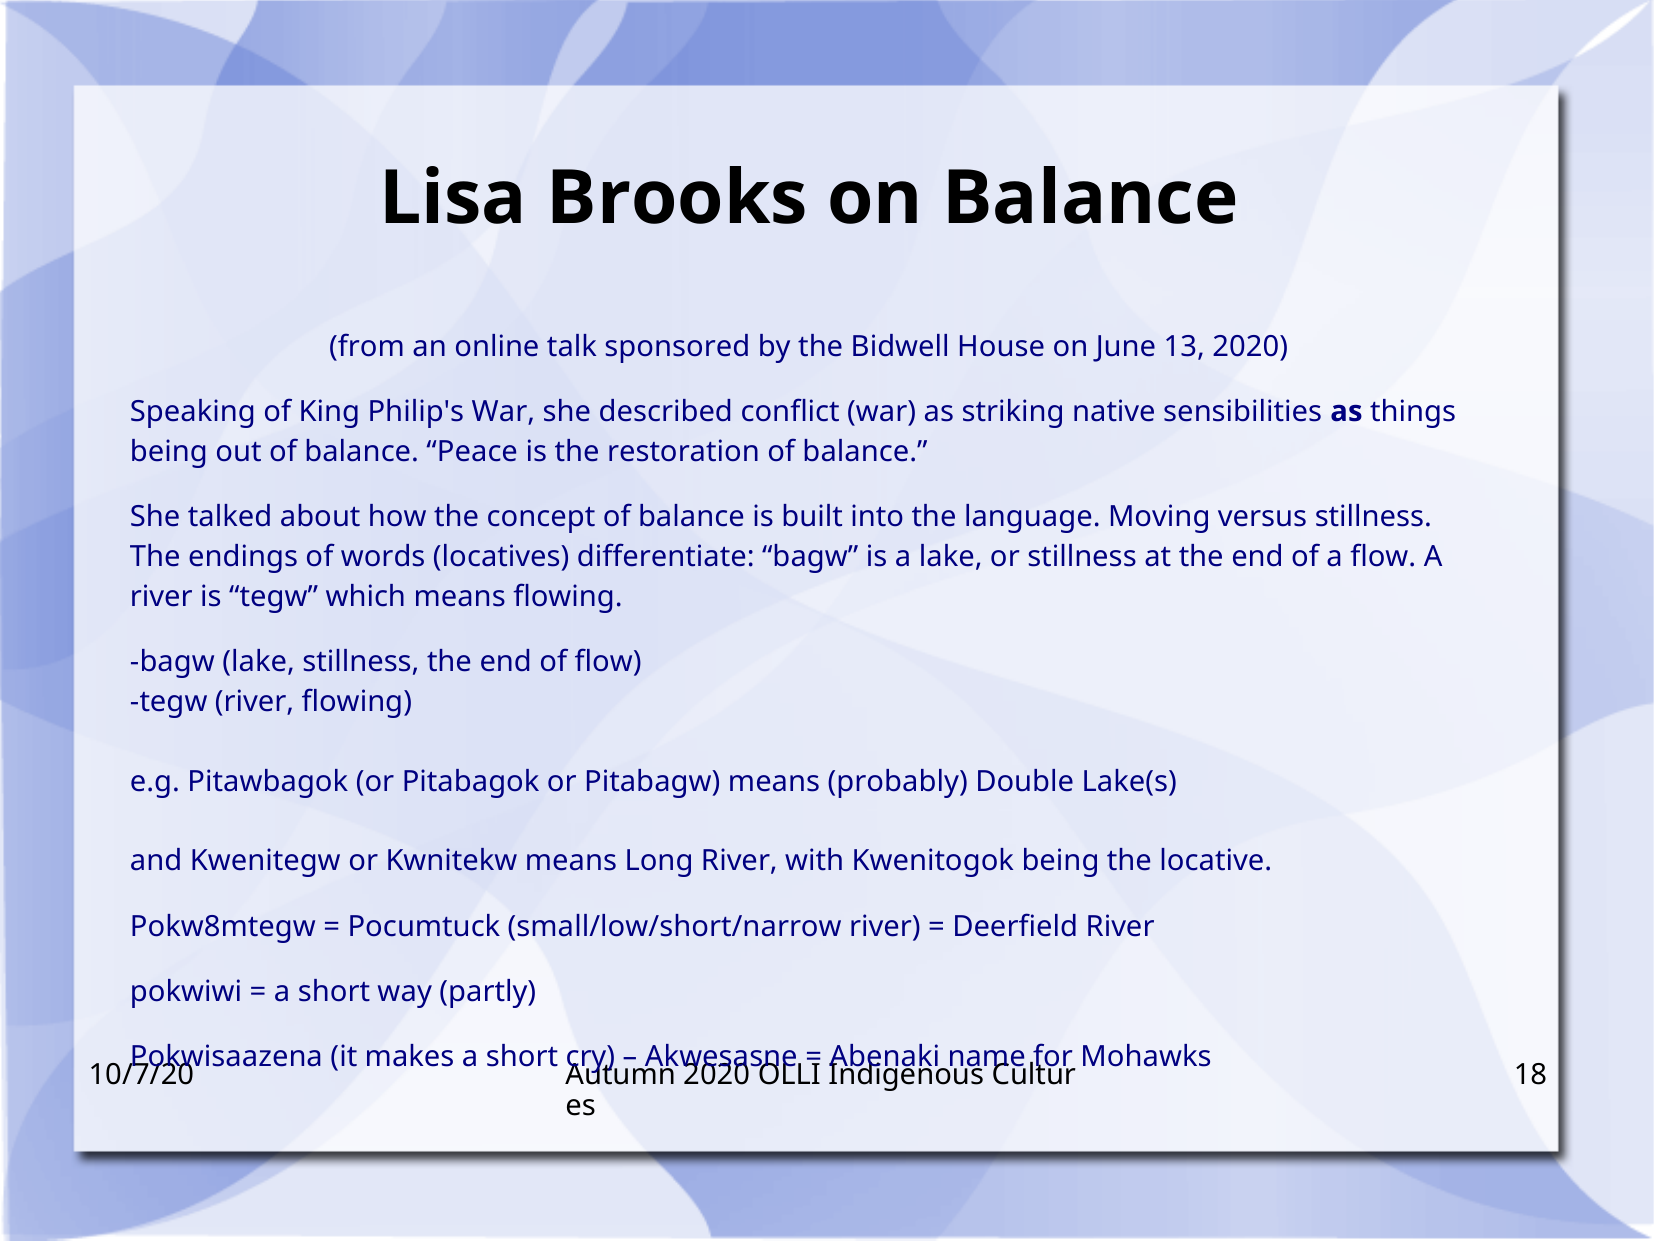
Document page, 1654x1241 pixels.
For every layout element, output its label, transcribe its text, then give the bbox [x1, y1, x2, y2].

title Lisa Brooks on Balance [82, 90, 1536, 298]
picture [0, 0, 1654, 1241]
list (from an online talk sponsored by the Bidwell House on June 13, 2020) Speaking of King Philip's War, she described conflict (war) as striking native sensibilities as things being out of balance. “Peace is the restoration of balance.” She talked about how the concept of balance is built into the language. Moving versus stillness. The endings of words (locatives) differentiate: “bagw” is a lake, or stillness at the end of a flow. A river is “tegw” which means flowing. -bagw (lake, stillness, the end of flow) -tegw (river, flowing) e.g. Pitawbagok (or Pitabagok or Pitabagw) means (probably) Double Lake(s) and Kwenitegw or Kwnitekw means Long River, with Kwenitogok being the locative. Pokw8mtegw = Pocumtuck (small/low/short/narrow river) = Deerfield River pokwiwi = a short way (partly) Pokwisaazena (it makes a short cry) – Akwesasne = Abenaki name for Mohawks [129, 324, 1489, 1005]
